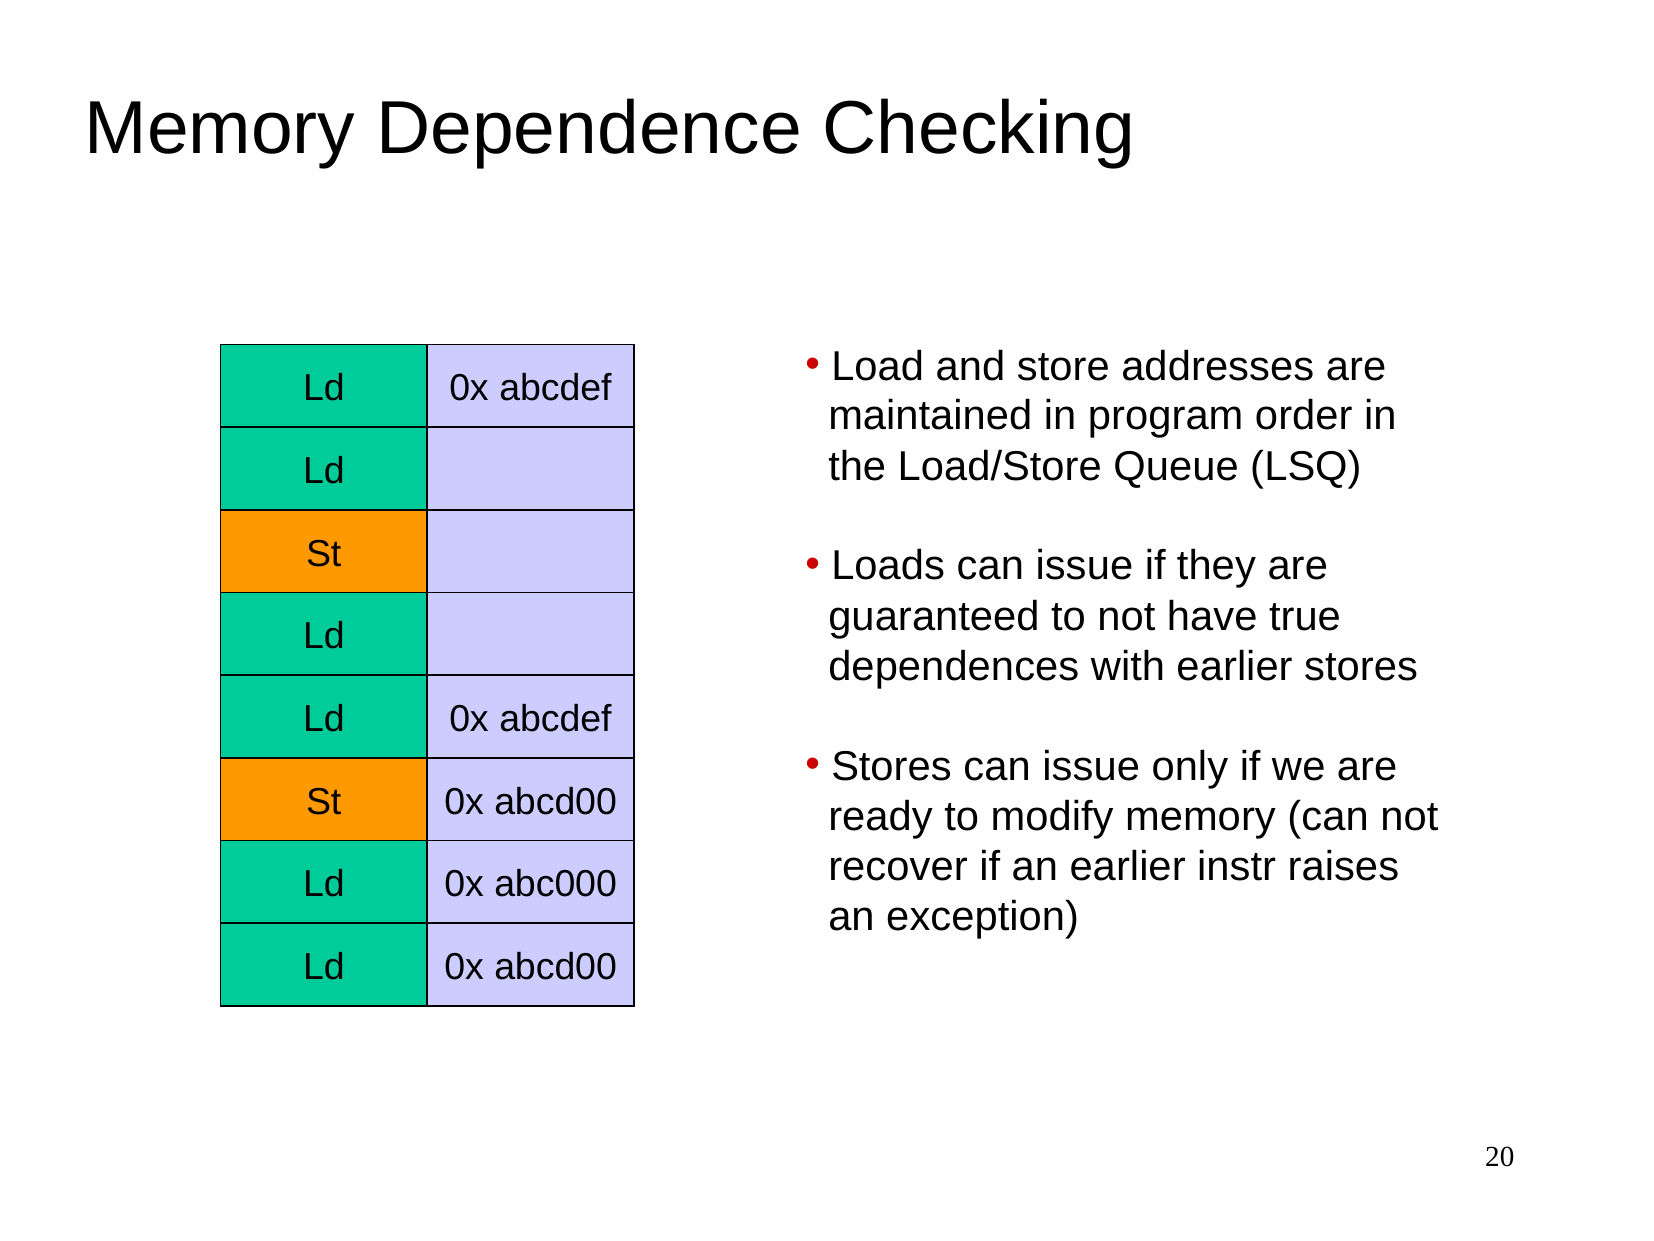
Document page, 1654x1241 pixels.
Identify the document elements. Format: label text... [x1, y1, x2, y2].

text_box 0x abcdef [427, 344, 634, 427]
text_box Ld [220, 923, 427, 1006]
text_box 0x abcdef [427, 675, 634, 757]
text_box St [220, 509, 427, 592]
text_box <number> [1184, 1129, 1530, 1213]
text_box Ld [220, 675, 427, 757]
text_box St [220, 757, 427, 840]
text_box Ld [220, 344, 427, 427]
text_box Ld [220, 427, 427, 509]
text_box Memory Dependence Checking [69, 71, 1151, 177]
text_box 0x abc000 [427, 840, 634, 923]
text_box 0x abcd00 [427, 923, 634, 1006]
text_box Load and store addresses are maintained in program order in the Load/Store Queue (LSQ) Loads can issue if they are guaranteed to not have true dependences with earlier stores Stores can issue only if we are ready to modify memory (can not recover if an earlier instr raises an exception) [790, 330, 1454, 947]
text_box Ld [220, 592, 427, 675]
text_box Ld [220, 840, 427, 923]
text_box 0x abcd00 [427, 757, 634, 840]
text_box [427, 427, 634, 675]
